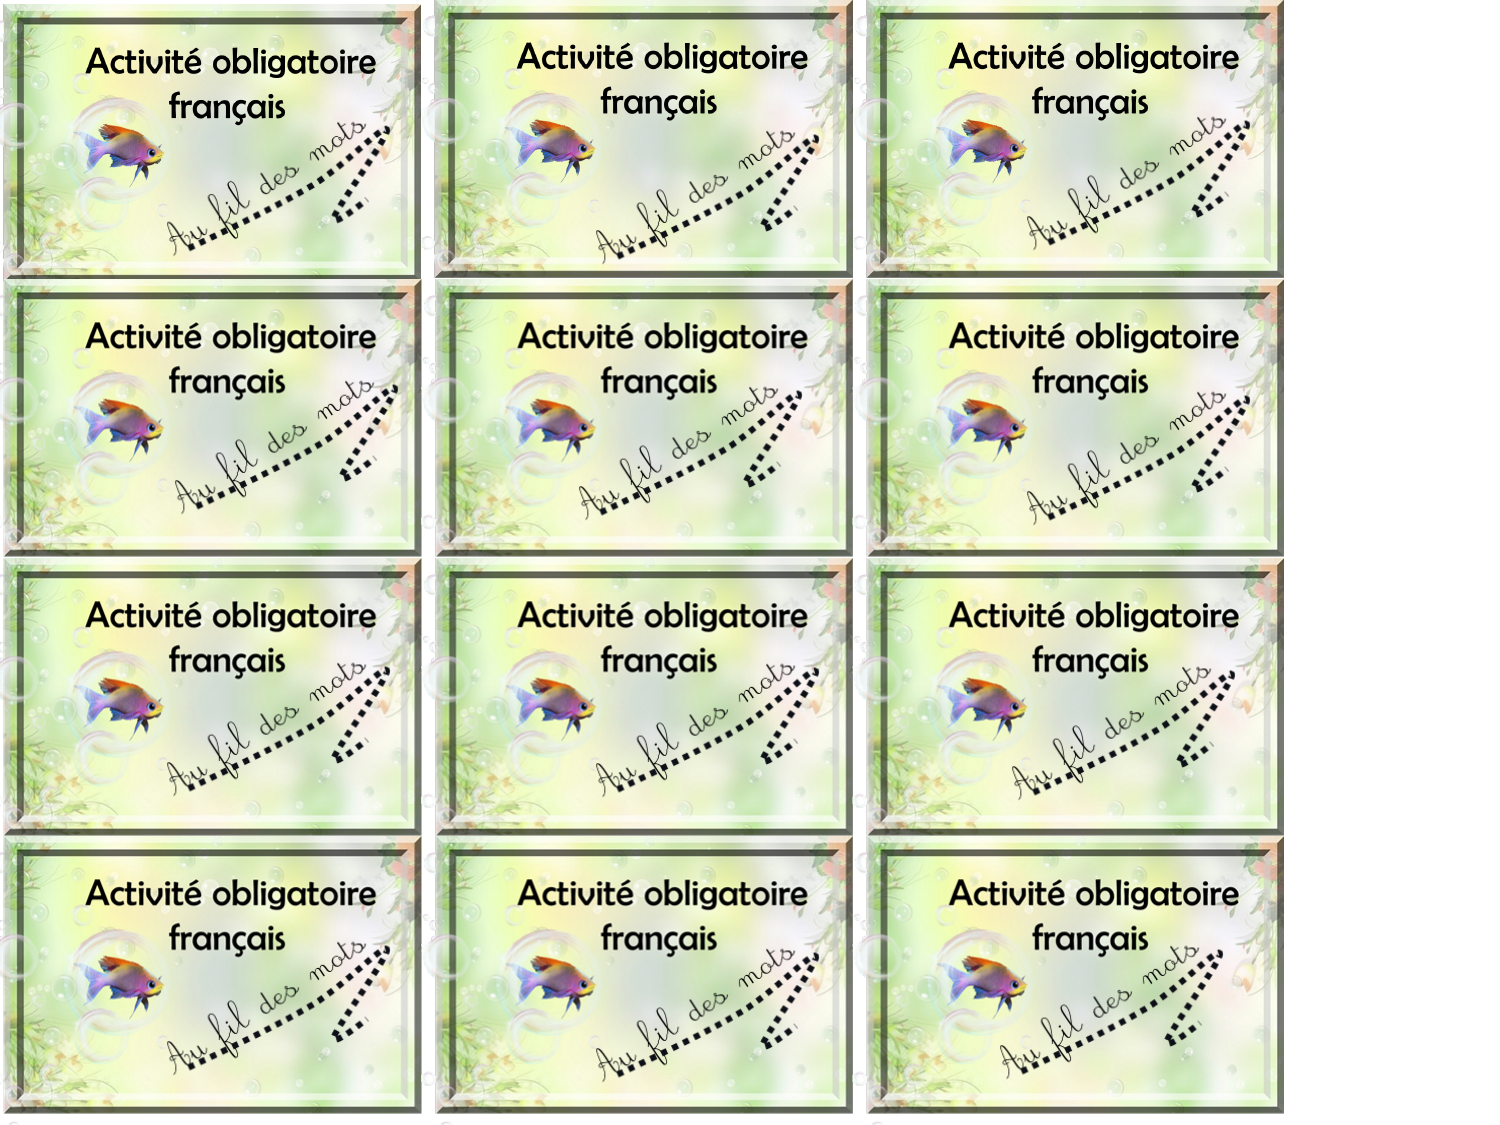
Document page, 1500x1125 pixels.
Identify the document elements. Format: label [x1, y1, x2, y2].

picture [0, 0, 1284, 1125]
